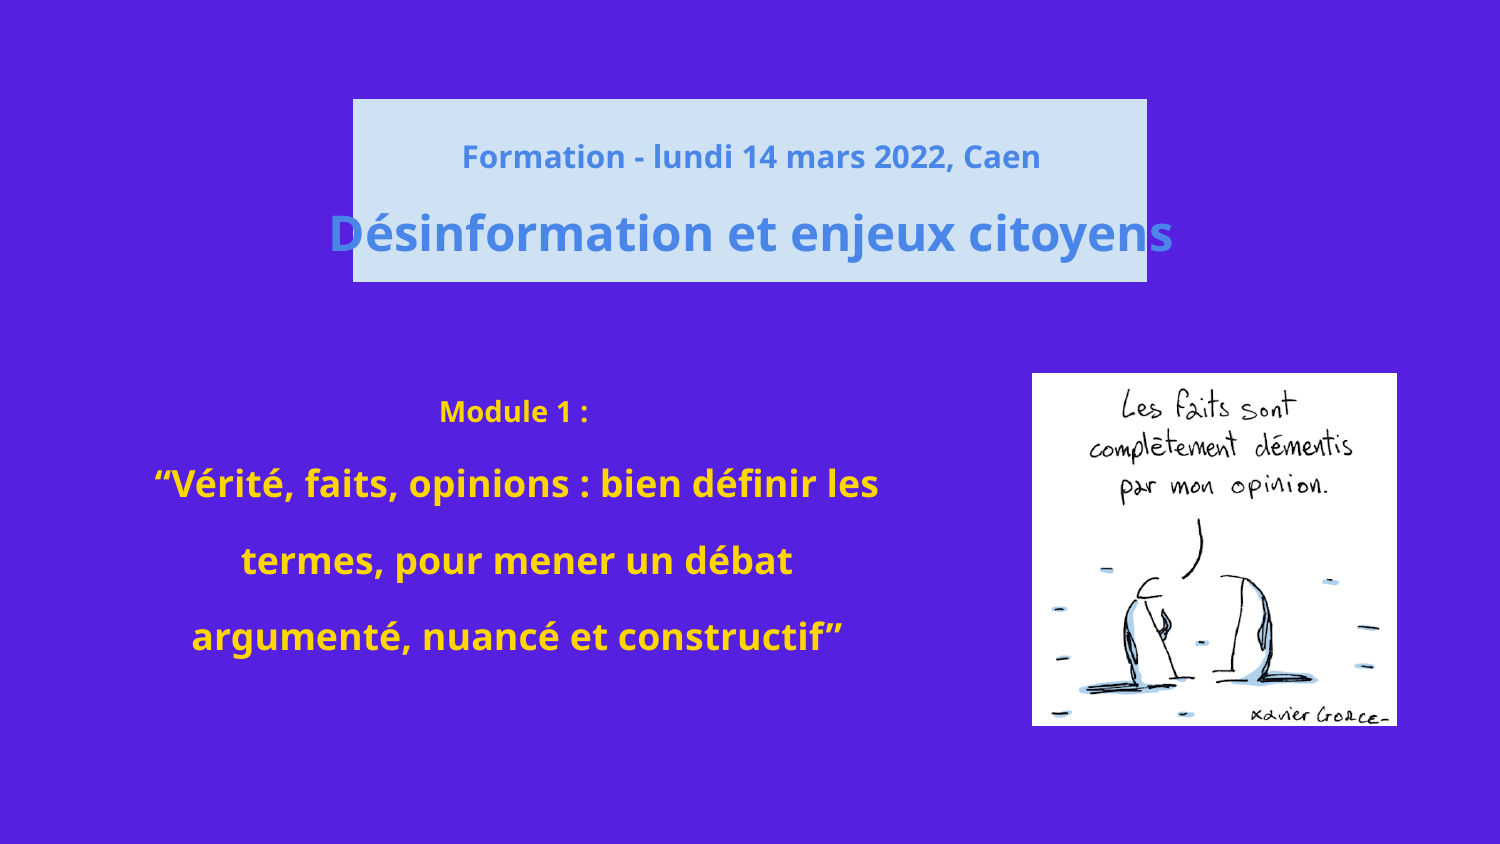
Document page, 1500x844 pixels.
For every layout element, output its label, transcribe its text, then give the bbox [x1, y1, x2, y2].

picture [1032, 373, 1397, 726]
text_box Module 1 : “Vérité, faits, opinions : bien définir les termes, pour mener un débat argumenté, nuancé et constructif” [55, 373, 980, 799]
text_box [353, 99, 1147, 116]
list Formation - lundi 14 mars 2022, Caen Désinformation et enjeux citoyens Céline Thiery et Lucile Berland [22, 116, 1481, 327]
